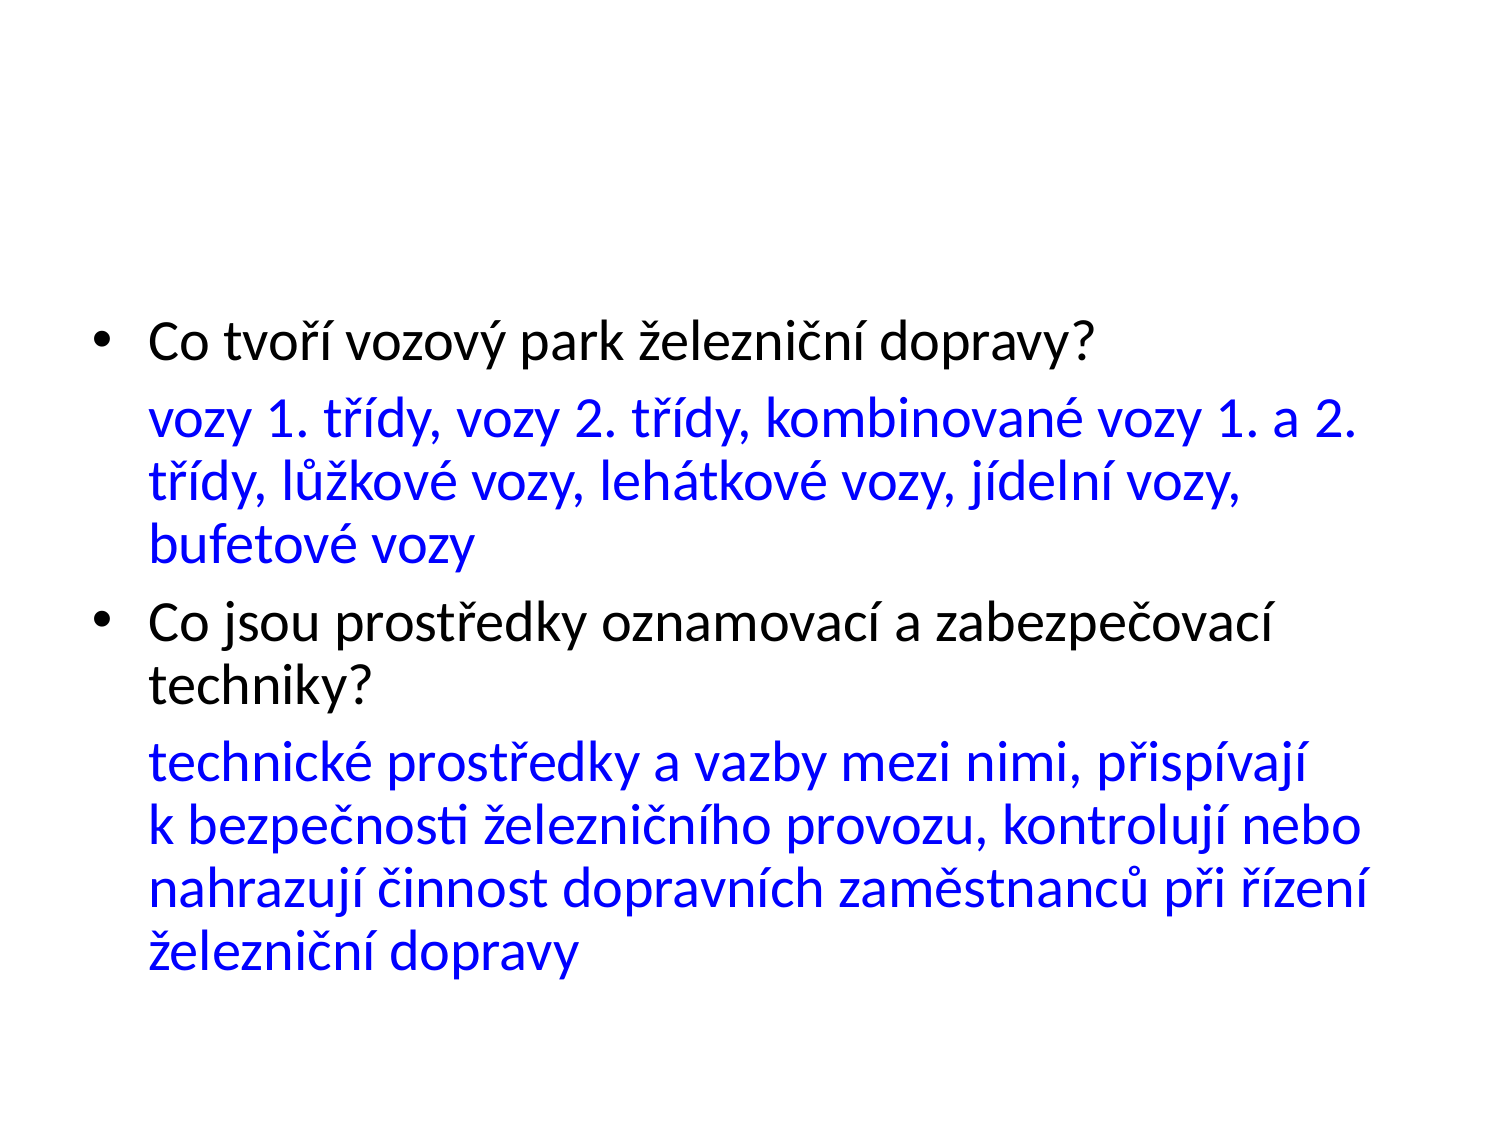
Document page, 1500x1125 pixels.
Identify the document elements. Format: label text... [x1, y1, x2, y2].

list Co tvoří vozový park železniční dopravy? vozy 1. třídy, vozy 2. třídy, kombinované vozy 1. a 2. třídy, lůžkové vozy, lehátkové vozy, jídelní vozy, bufetové vozy Co jsou prostředky oznamovací a zabezpečovací techniky? technické prostředky a vazby mezi nimi, přispívají k bezpečnosti železničního provozu, kontrolují nebo nahrazují činnost dopravních zaměstnanců při řízení železniční dopravy [76, 302, 1427, 1125]
